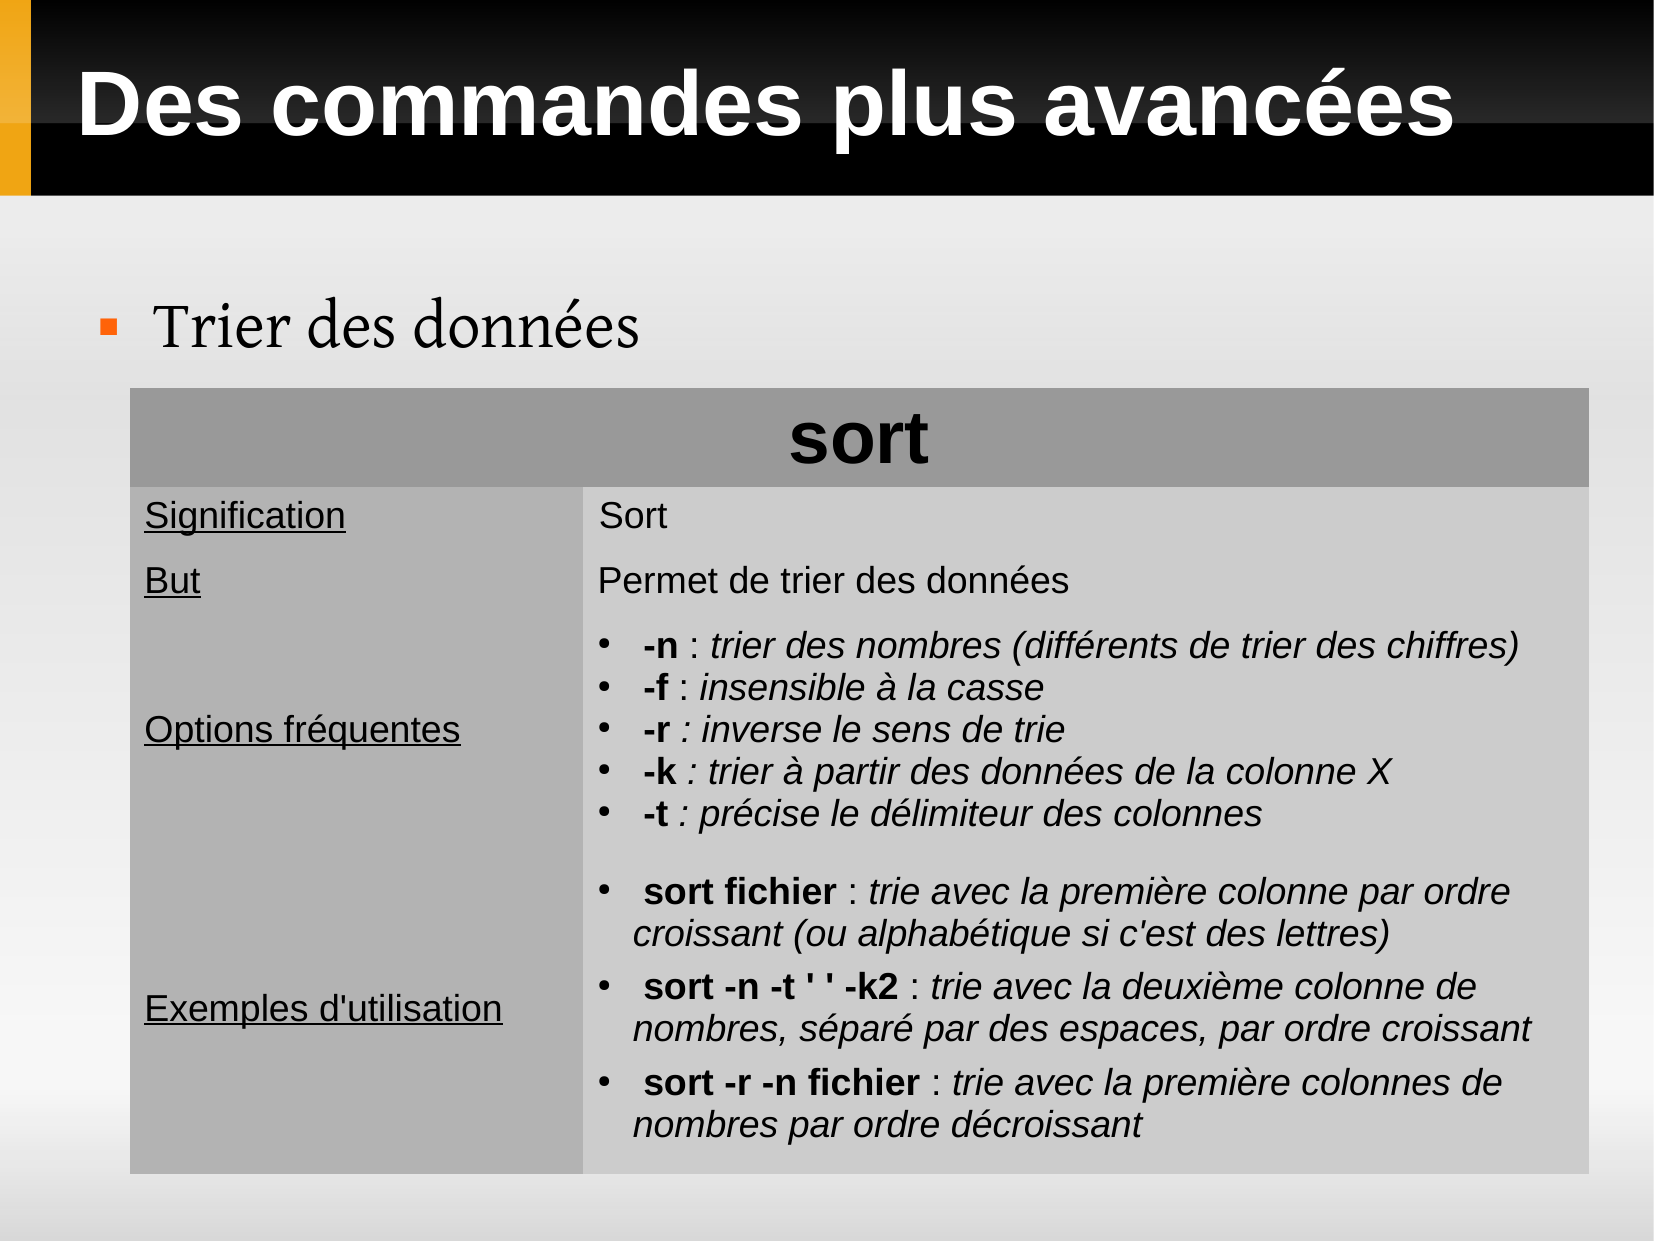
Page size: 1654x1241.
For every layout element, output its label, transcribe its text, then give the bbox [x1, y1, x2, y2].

table_cell -n : trier des nombres (différents de trier des chiffres) -f : insensible à la casse -r : inverse le sens de trie -k : trier à partir des données de la colonne X -t : précise le délimiteur des colonnes [583, 616, 1589, 842]
table_cell Exemples d'utilisation [130, 842, 583, 1174]
table_header sort [130, 388, 1589, 487]
table_cell But [130, 545, 583, 616]
list Trier des données [82, 290, 1571, 1109]
picture [0, 0, 1654, 1241]
table_cell sort fichier : trie avec la première colonne par ordre croissant (ou alphabétique si c'est des lettres) sort -n -t ' ' -k2 : trie avec la deuxième colonne de nombres, séparé par des espaces, par ordre croissant sort -r -n fichier : trie avec la première colonnes de nombres par ordre décroissant [583, 842, 1589, 1174]
table_cell Options fréquentes [130, 616, 583, 842]
table_cell Permet de trier des données [583, 545, 1589, 616]
title Des commandes plus avancées [76, 0, 1565, 208]
table_cell Sort [583, 487, 1589, 545]
table_cell Signification [130, 487, 583, 545]
